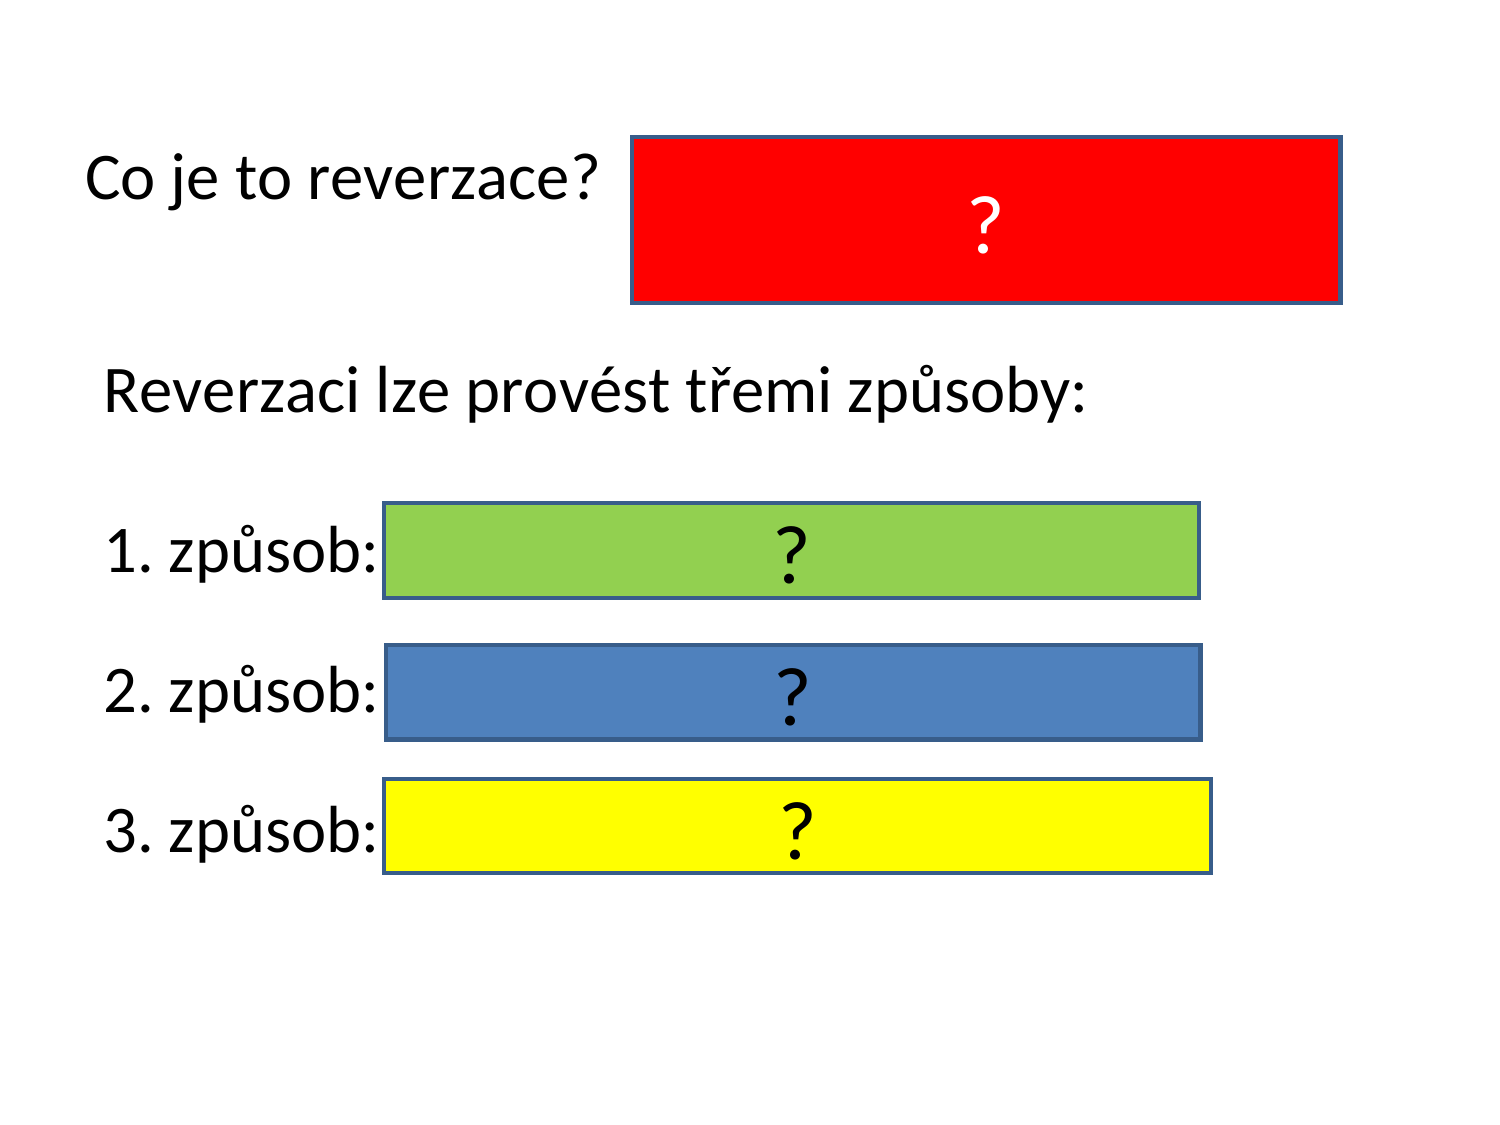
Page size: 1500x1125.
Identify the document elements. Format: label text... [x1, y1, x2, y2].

text_box ? [631, 137, 1341, 303]
text_box Co je to reverzace? změna směru otáčení hřídele asynchronního motoru [70, 125, 1298, 281]
text_box ? [384, 778, 1211, 874]
text_box ? [384, 503, 1199, 598]
text_box ? [385, 645, 1201, 740]
text_box Reverzaci lze provést třemi způsoby: 1. způsob: ručním přehozením krajních fází 2. způsob: mechanickým reverzačním přepínačem 3. způsob: pomocí stykačů – stykačová reverzace [88, 337, 1247, 874]
